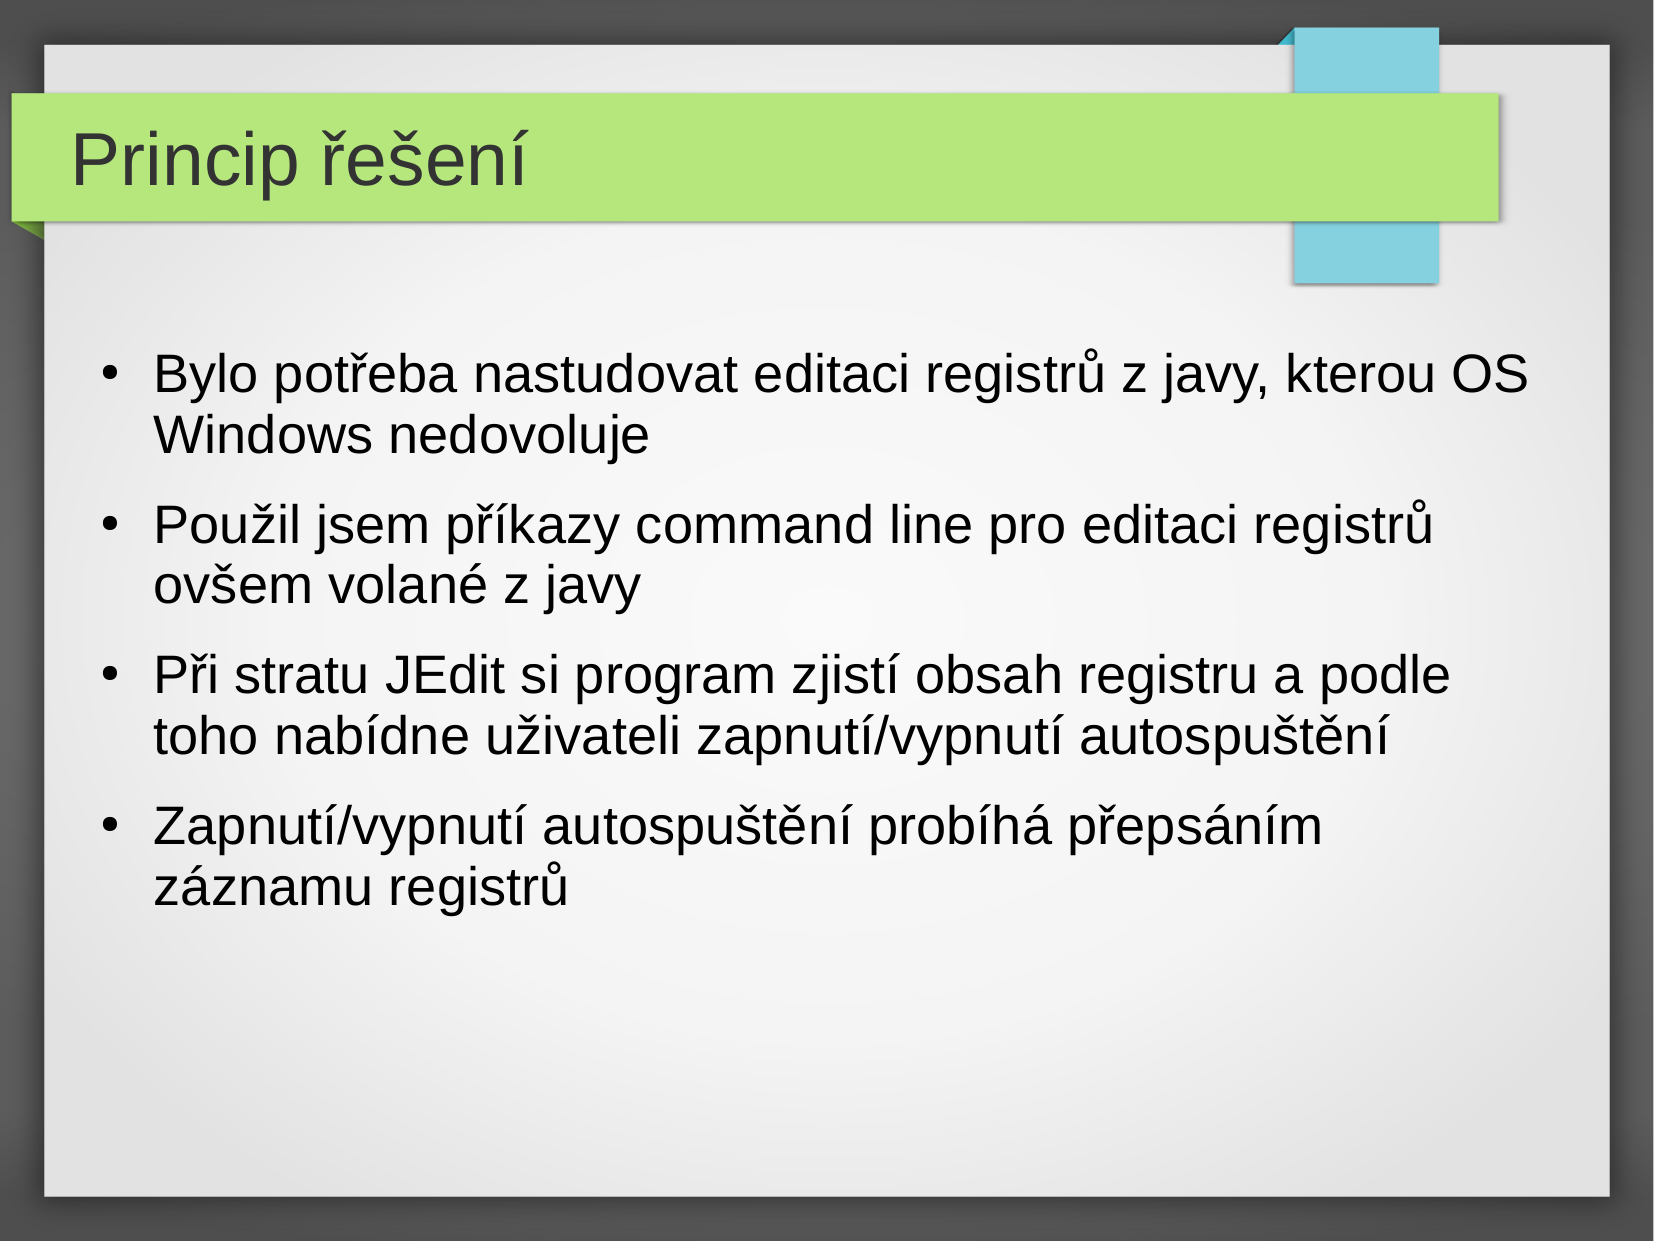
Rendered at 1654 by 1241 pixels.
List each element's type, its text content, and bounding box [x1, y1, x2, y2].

title Princip řešení [70, 106, 1229, 213]
list Bylo potřeba nastudovat editaci registrů z javy, kterou OS Windows nedovoluje Použil jsem příkazy command line pro editaci registrů ovšem volané z javy Při stratu JEdit si program zjistí obsah registru a podle toho nabídne uživateli zapnutí/vypnutí autospuštění Zapnutí/vypnutí autospuštění probíhá přepsáním záznamu registrů [82, 343, 1536, 1063]
picture [0, 0, 1654, 1241]
